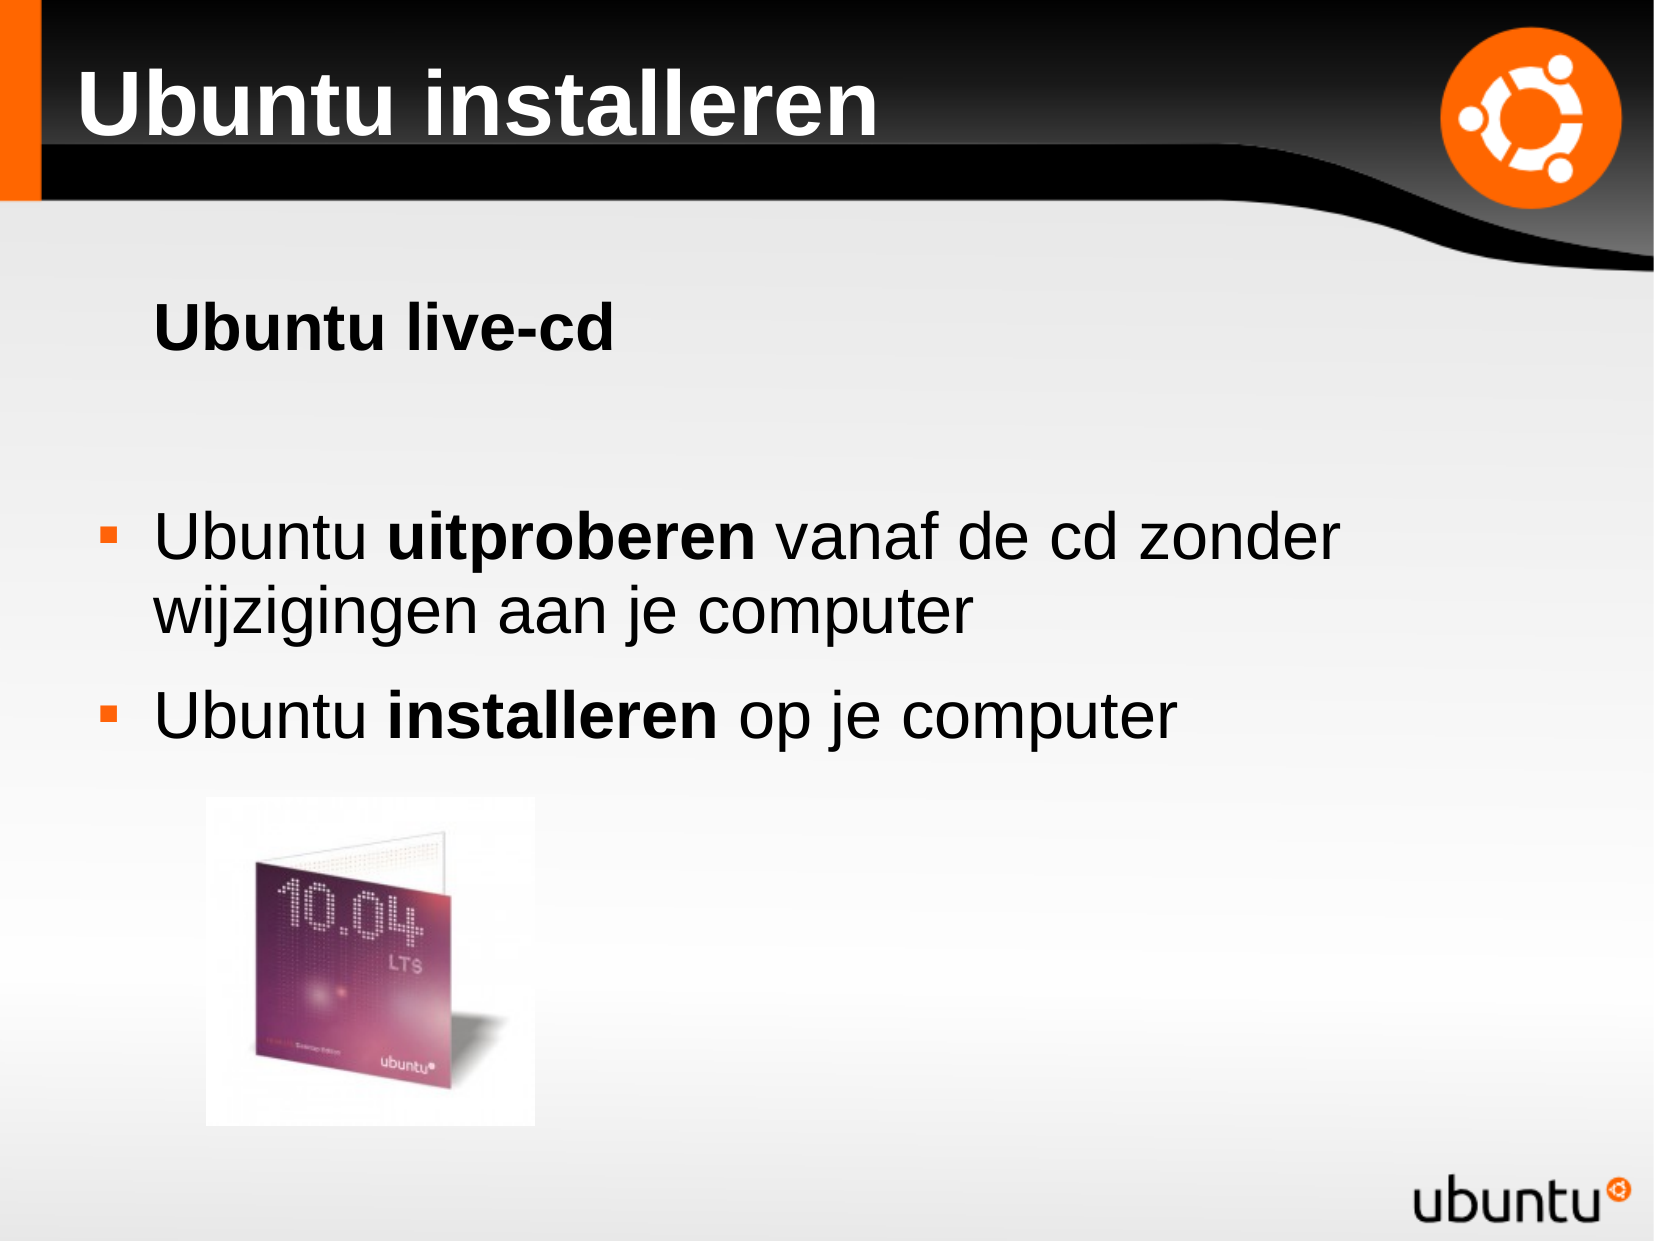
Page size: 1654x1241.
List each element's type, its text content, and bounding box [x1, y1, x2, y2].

picture [0, 0, 1654, 1241]
title Ubuntu installeren [76, 7, 1565, 200]
list Ubuntu live-cd Ubuntu uitproberen vanaf de cd zonder wijzigingen aan je computer Ubuntu installeren op je computer [82, 290, 1571, 1094]
